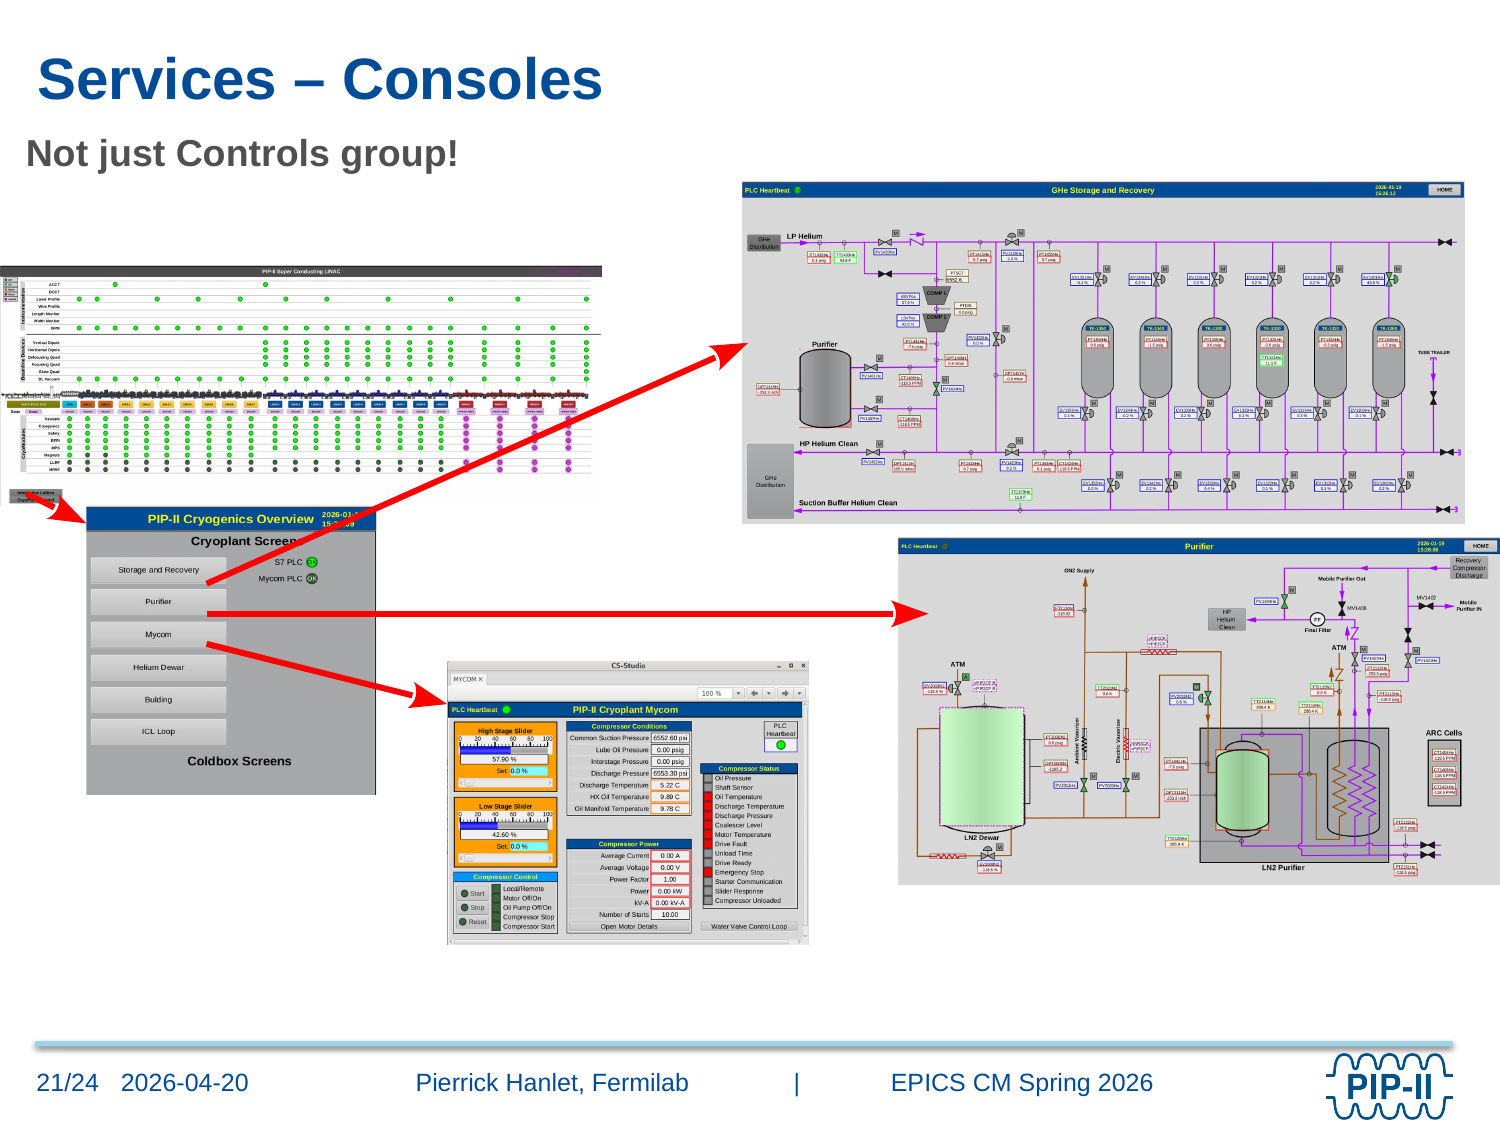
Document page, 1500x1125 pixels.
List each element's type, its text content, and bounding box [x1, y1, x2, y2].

slide_number 2026-04-20 [120, 1066, 276, 1107]
picture [391, 412, 602, 506]
footer Pierrick Hanlet, Fermilab | EPICS CM Spring 2026 [293, 1066, 1279, 1107]
picture [742, 182, 1465, 524]
slide_number <number>/24 [36, 1066, 105, 1106]
text_box Not just Controls group! [11, 124, 1465, 182]
picture [447, 661, 809, 946]
picture [898, 537, 1500, 885]
picture [0, 265, 602, 795]
title Services – Consoles [37, 41, 1463, 112]
picture [1326, 1053, 1453, 1120]
